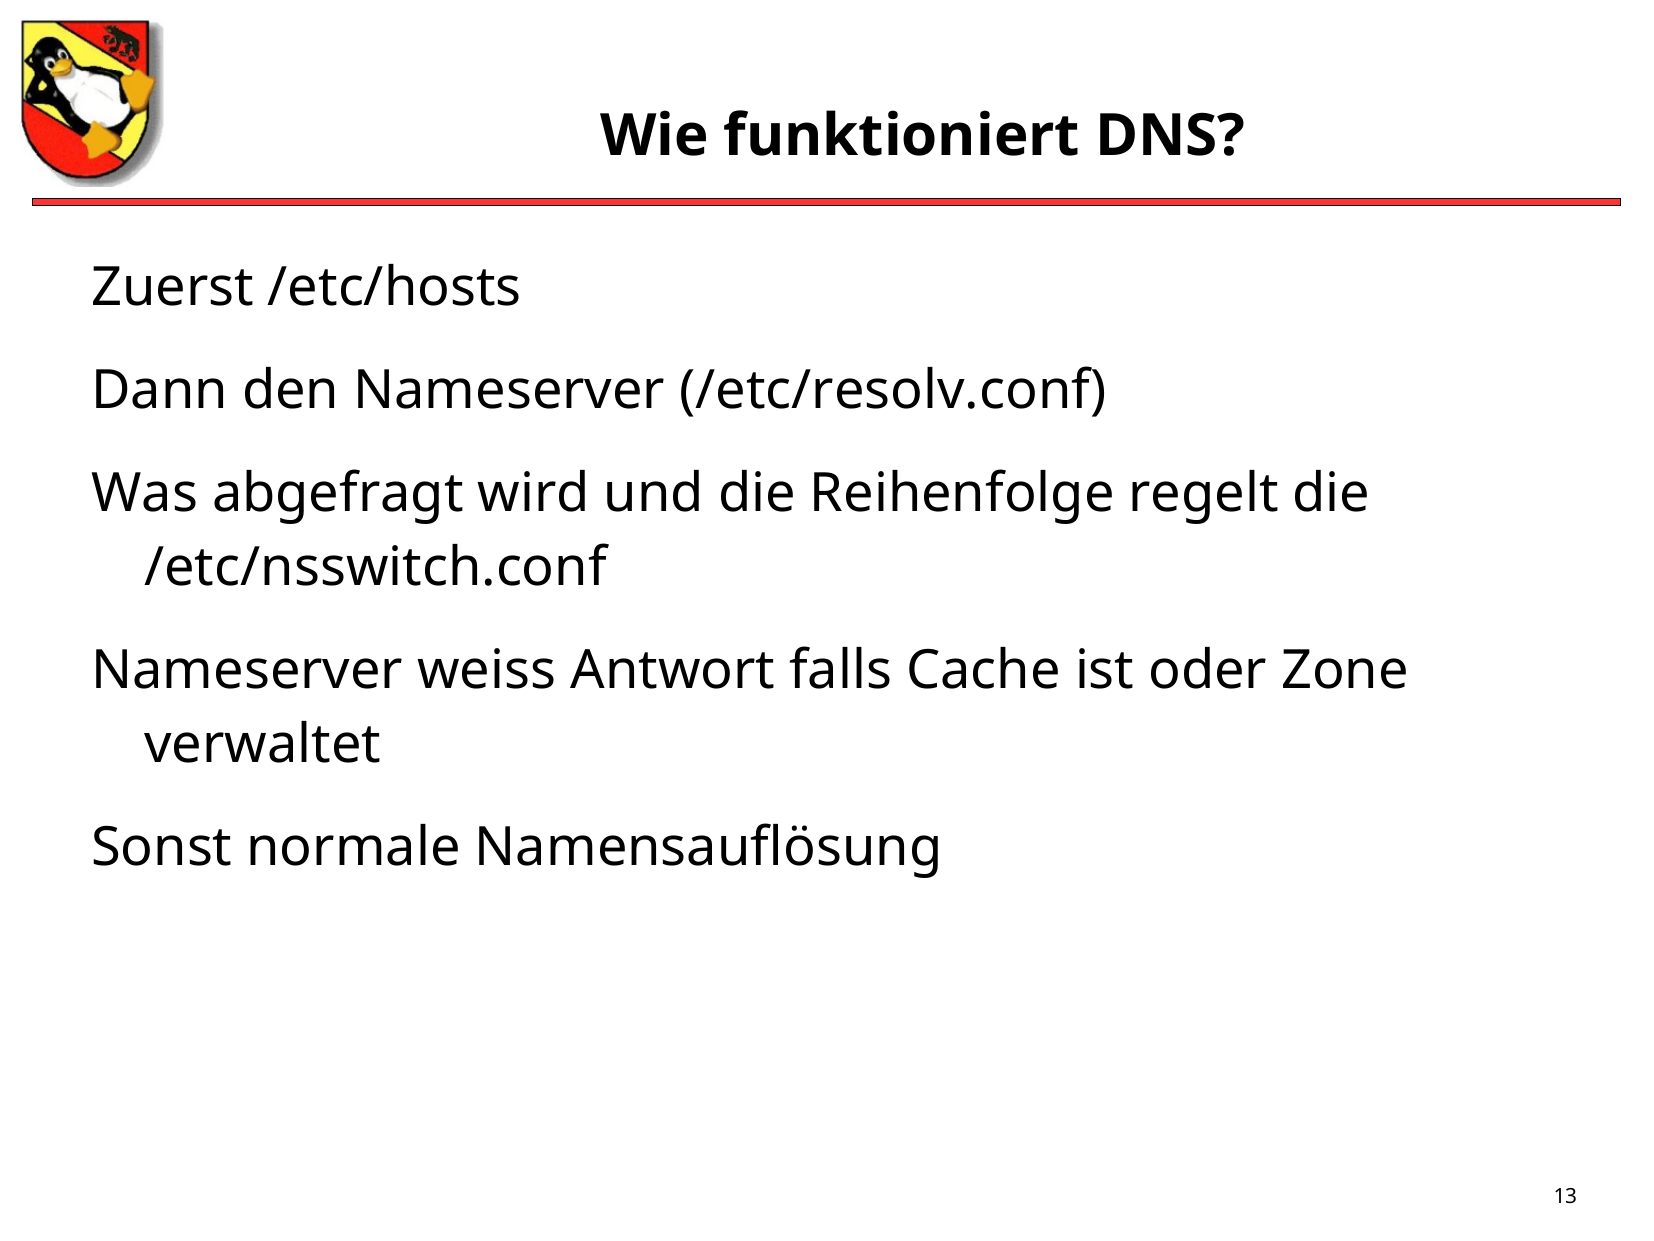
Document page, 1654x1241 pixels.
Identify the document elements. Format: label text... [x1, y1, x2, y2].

list Zuerst /etc/hosts Dann den Nameserver (/etc/resolv.conf) Was abgefragt wird und die Reihenfolge regelt die /etc/nsswitch.conf Nameserver weiss Antwort falls Cache ist oder Zone verwaltet Sonst normale Namensauflösung [73, 247, 1610, 1152]
title Wie funktioniert DNS? [250, 88, 1595, 178]
picture [19, 18, 168, 187]
